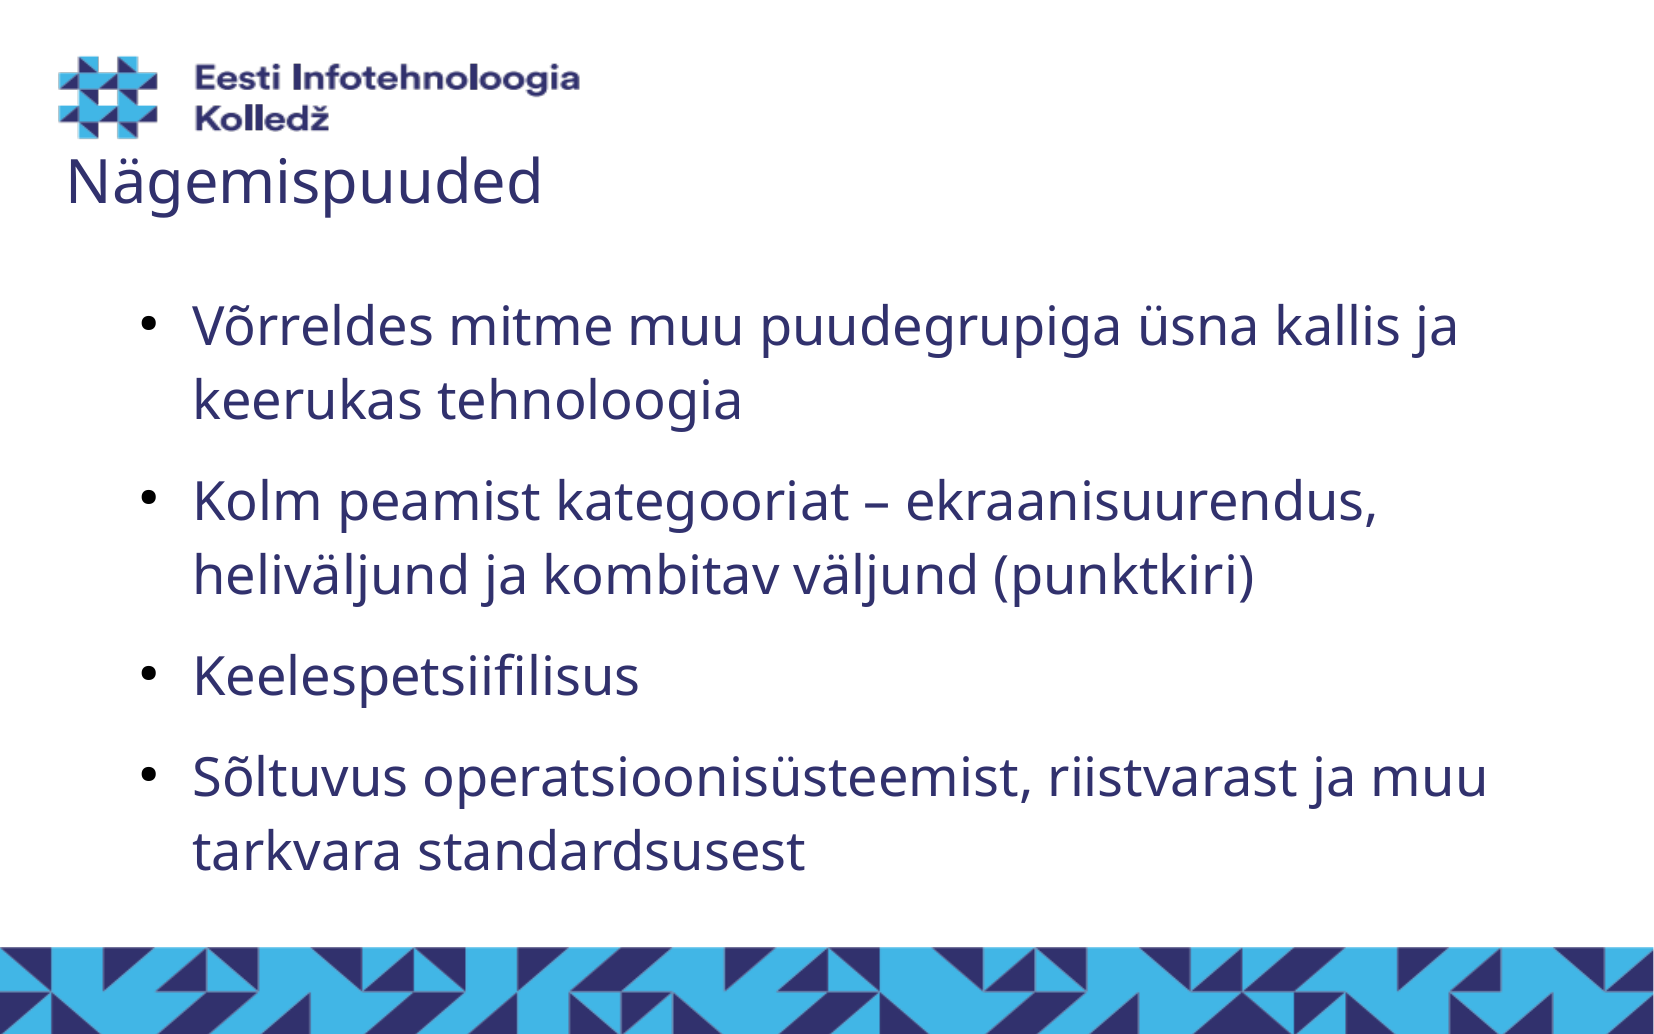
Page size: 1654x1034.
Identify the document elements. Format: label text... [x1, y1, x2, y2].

title Nägemispuuded [65, 93, 1202, 266]
list Võrreldes mitme muu puudegrupiga üsna kallis ja keerukas tehnoloogia Kolm peamist kategooriat – ekraanisuurendus, heliväljund ja kombitav väljund (punktkiri) Keelespetsiifilisus Sõltuvus operatsioonisüsteemist, riistvarast ja muu tarkvara standardsusest [121, 287, 1533, 970]
